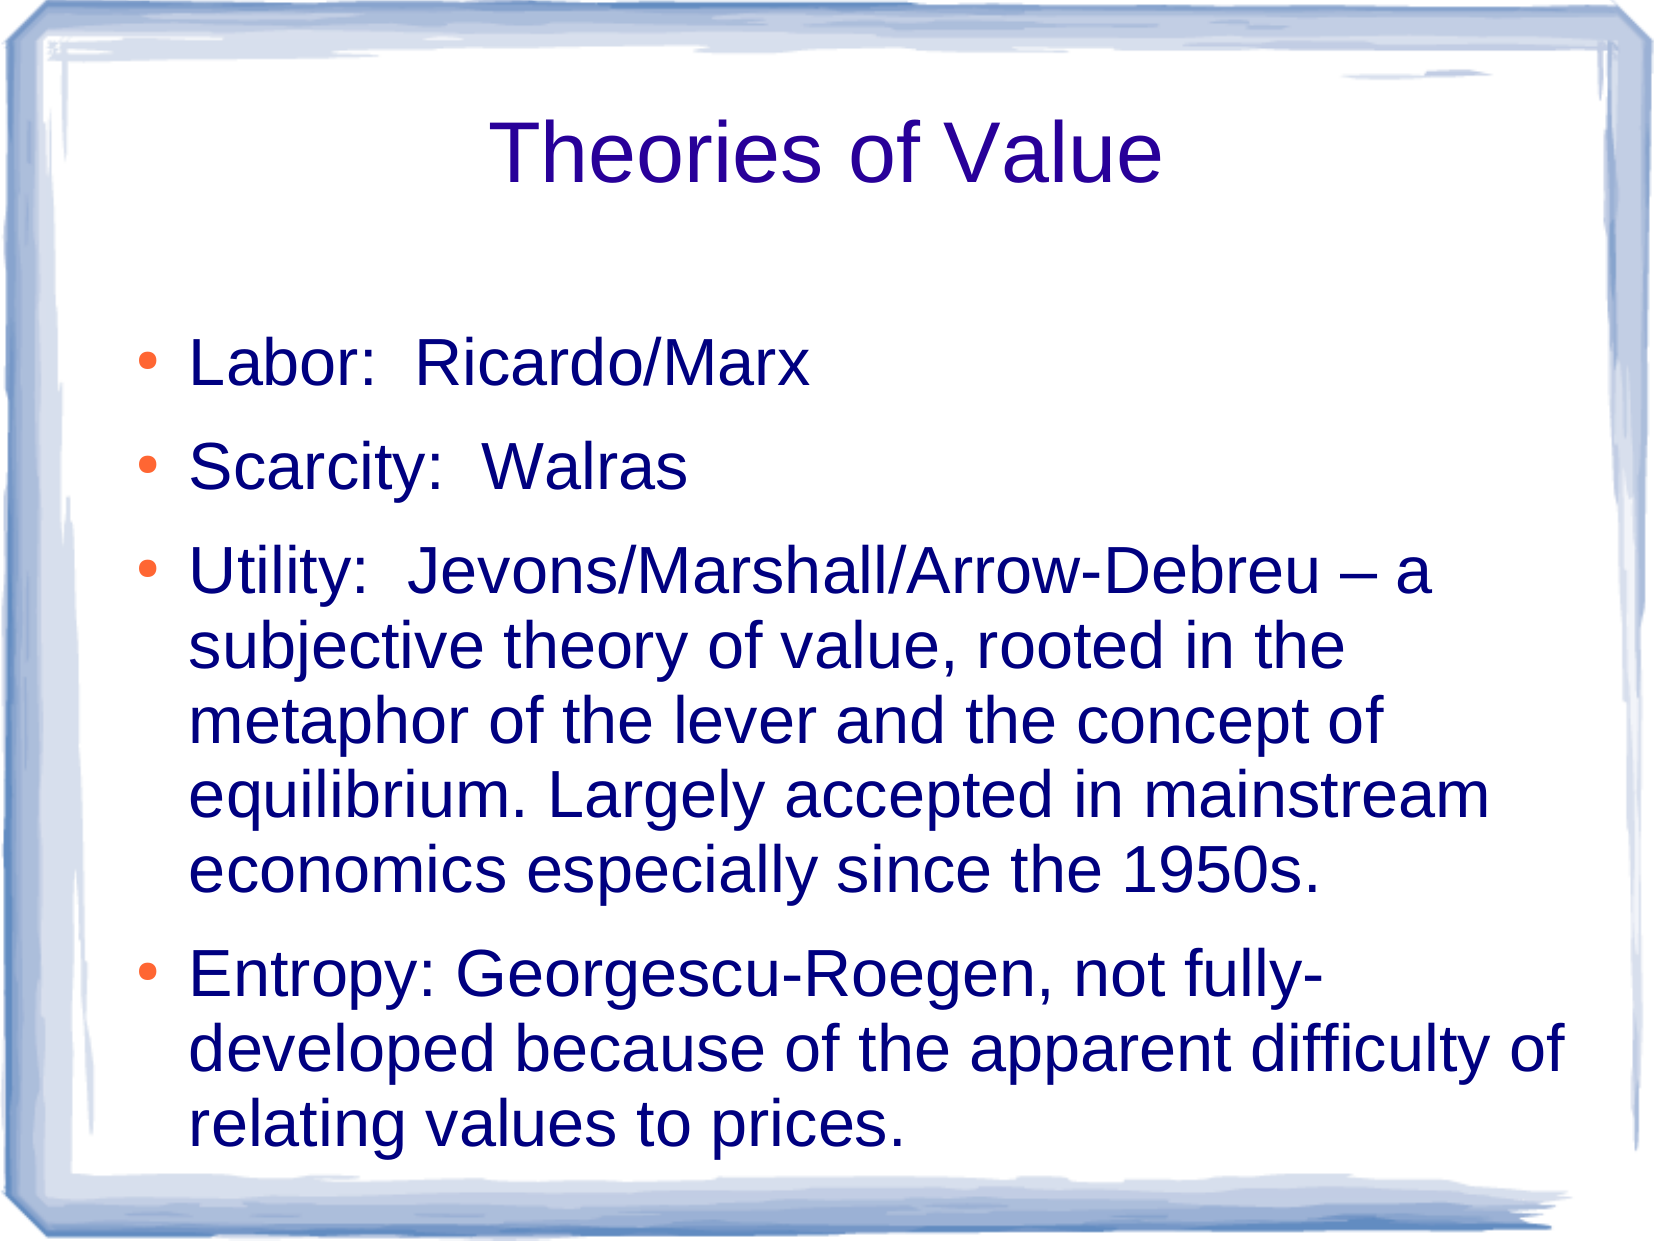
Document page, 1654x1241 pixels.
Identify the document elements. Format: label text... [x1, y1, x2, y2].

list Labor: Ricardo/Marx Scarcity: Walras Utility: Jevons/Marshall/Arrow-Debreu – a subjective theory of value, rooted in the metaphor of the lever and the concept of equilibrium. Largely accepted in mainstream economics especially since the 1950s. Entropy: Georgescu-Roegen, not fully-developed because of the apparent difficulty of relating values to prices. [118, 324, 1571, 1161]
title Theories of Value [82, 49, 1571, 257]
picture [0, 0, 1654, 1241]
